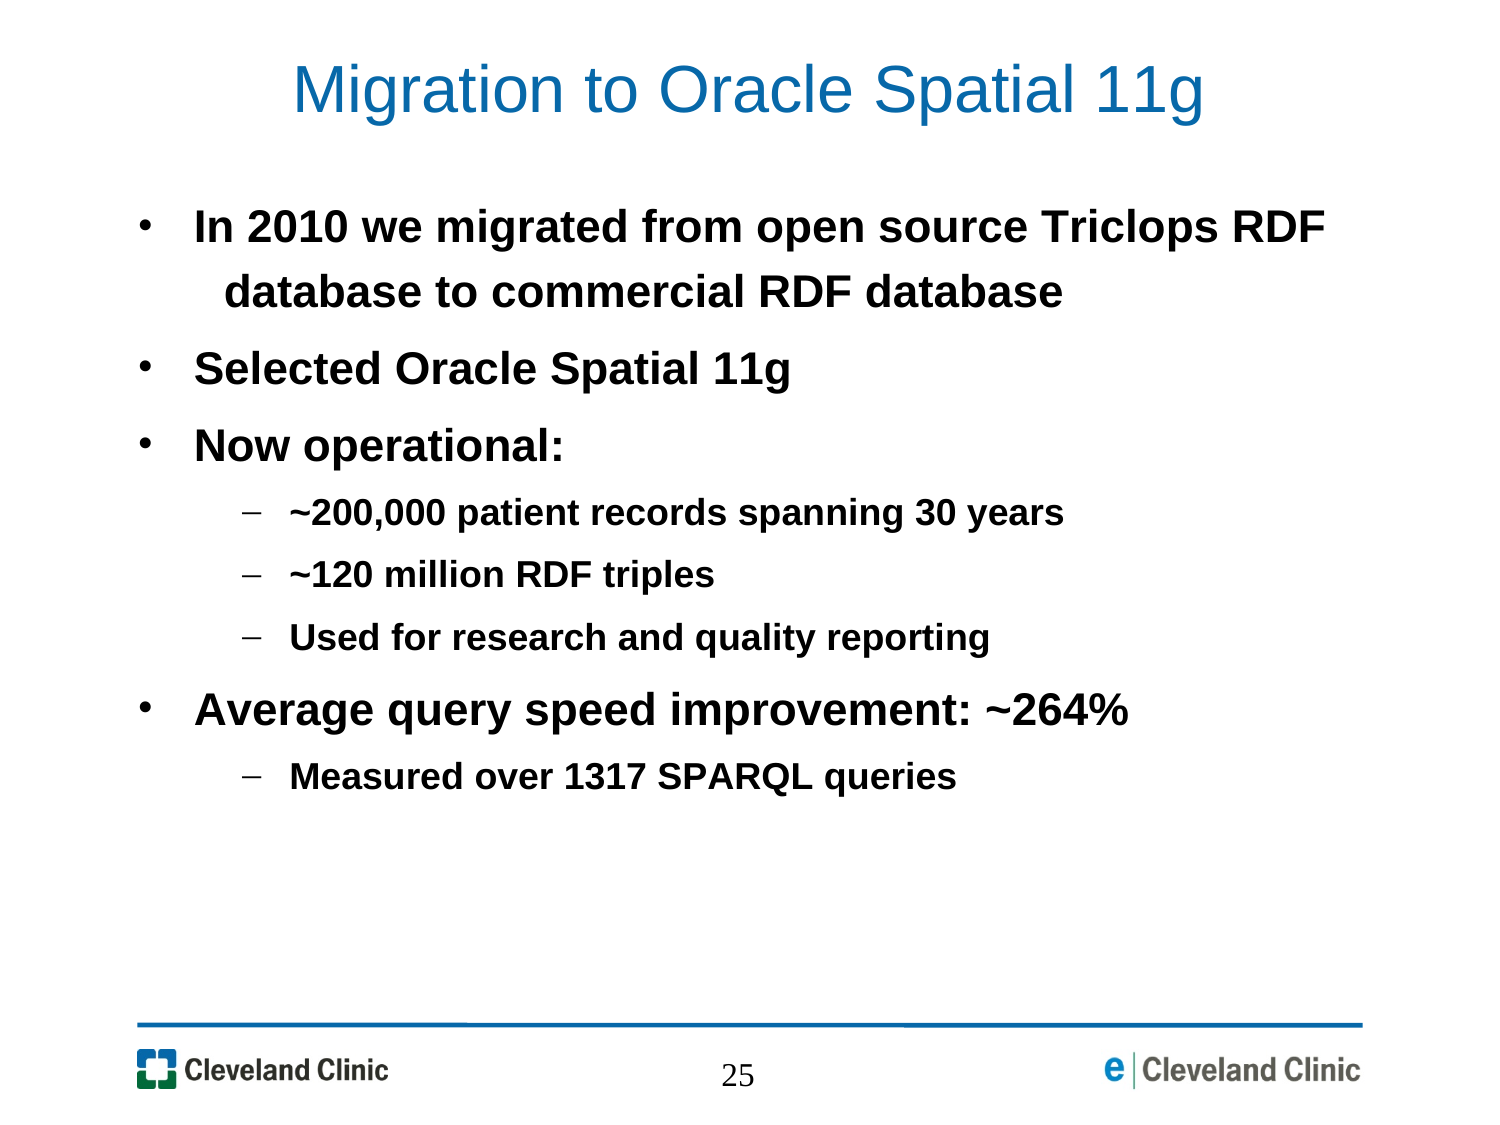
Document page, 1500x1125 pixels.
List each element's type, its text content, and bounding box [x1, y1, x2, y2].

picture [1101, 1049, 1365, 1092]
list In 2010 we migrated from open source Triclops RDF database to commercial RDF database Selected Oracle Spatial 11g Now operational: ~200,000 patient records spanning 30 years ~120 million RDF triples Used for research and quality reporting Average query speed improvement: ~264% Measured over 1317 SPARQL queries [115, 179, 1387, 1005]
picture [137, 1049, 388, 1089]
title Migration to Oracle Spatial 11g [0, 8, 1500, 150]
